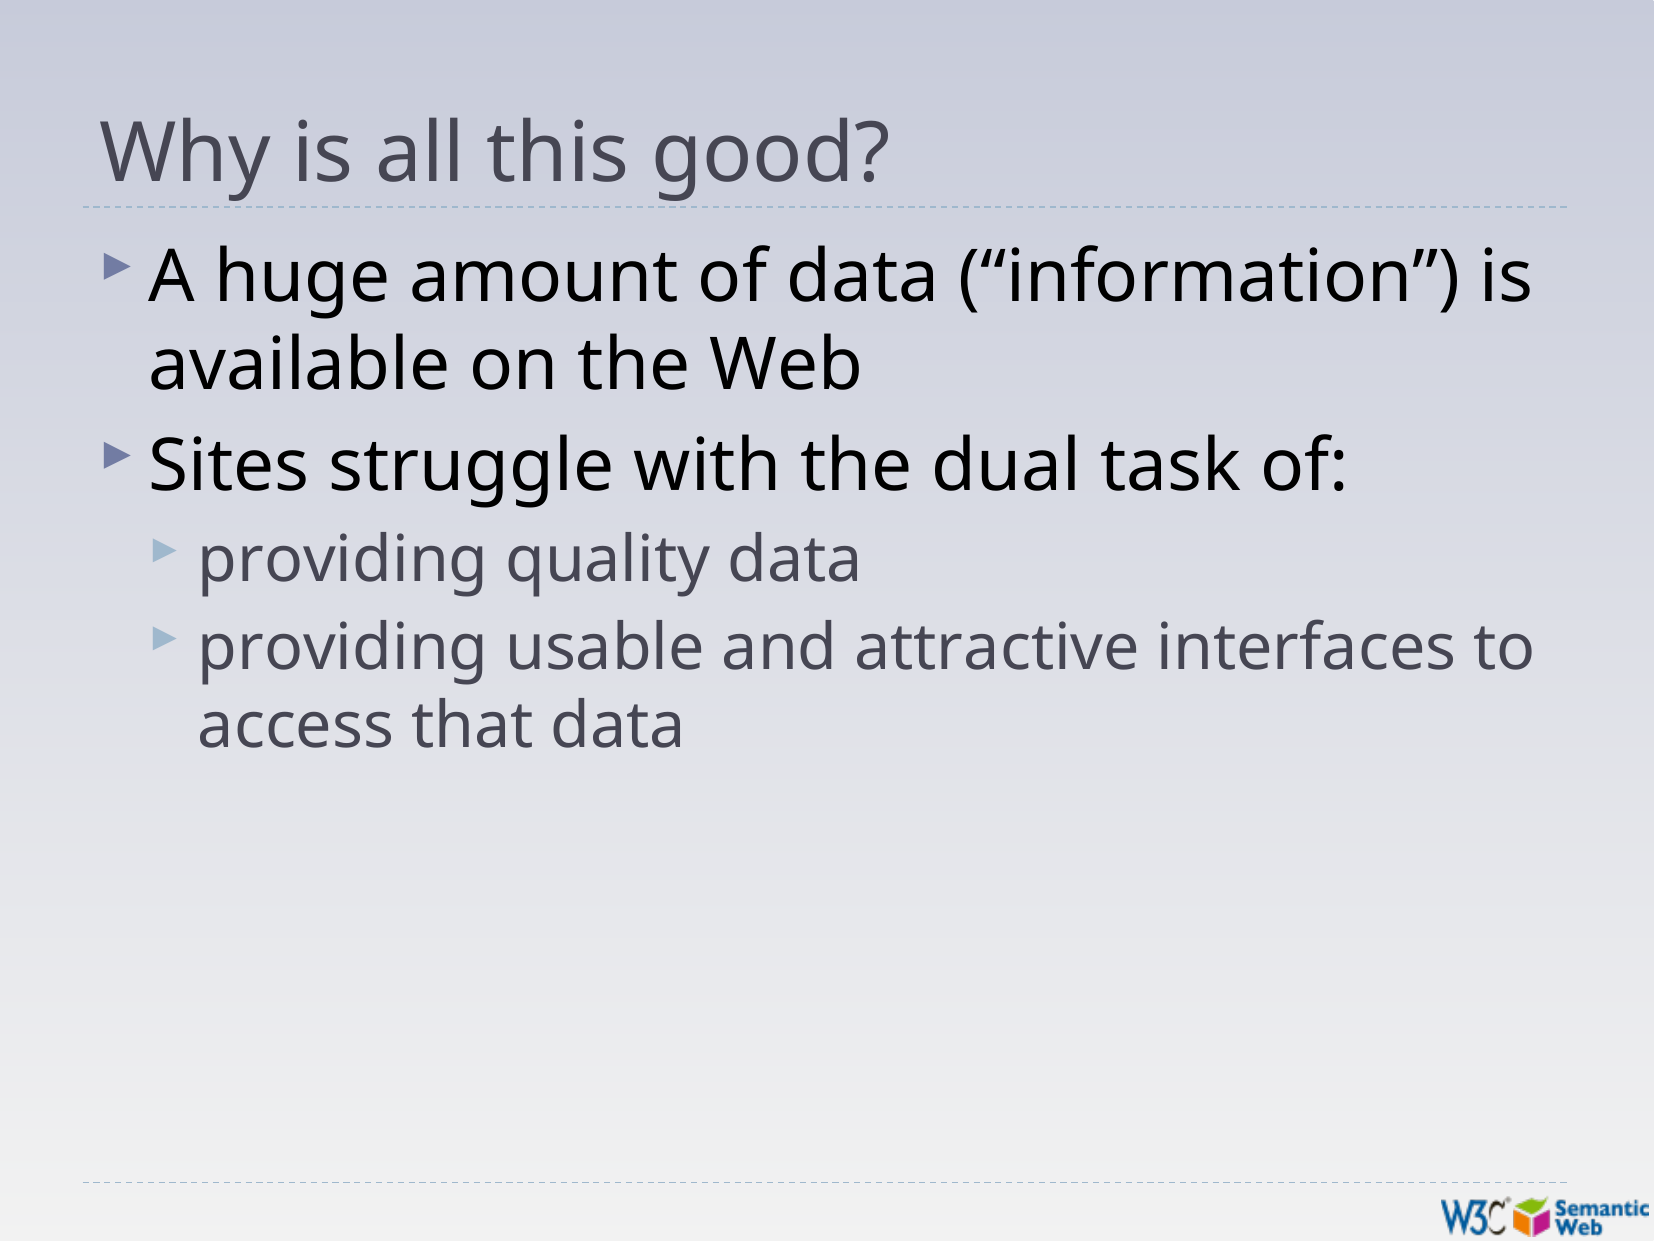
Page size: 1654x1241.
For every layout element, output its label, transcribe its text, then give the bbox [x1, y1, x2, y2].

list A huge amount of data (“information”) is available on the Web Sites struggle with the dual task of: providing quality data providing usable and attractive interfaces to access that data [82, 220, 1572, 1114]
picture [1441, 1195, 1649, 1237]
title Why is all this good? [82, 27, 1572, 207]
